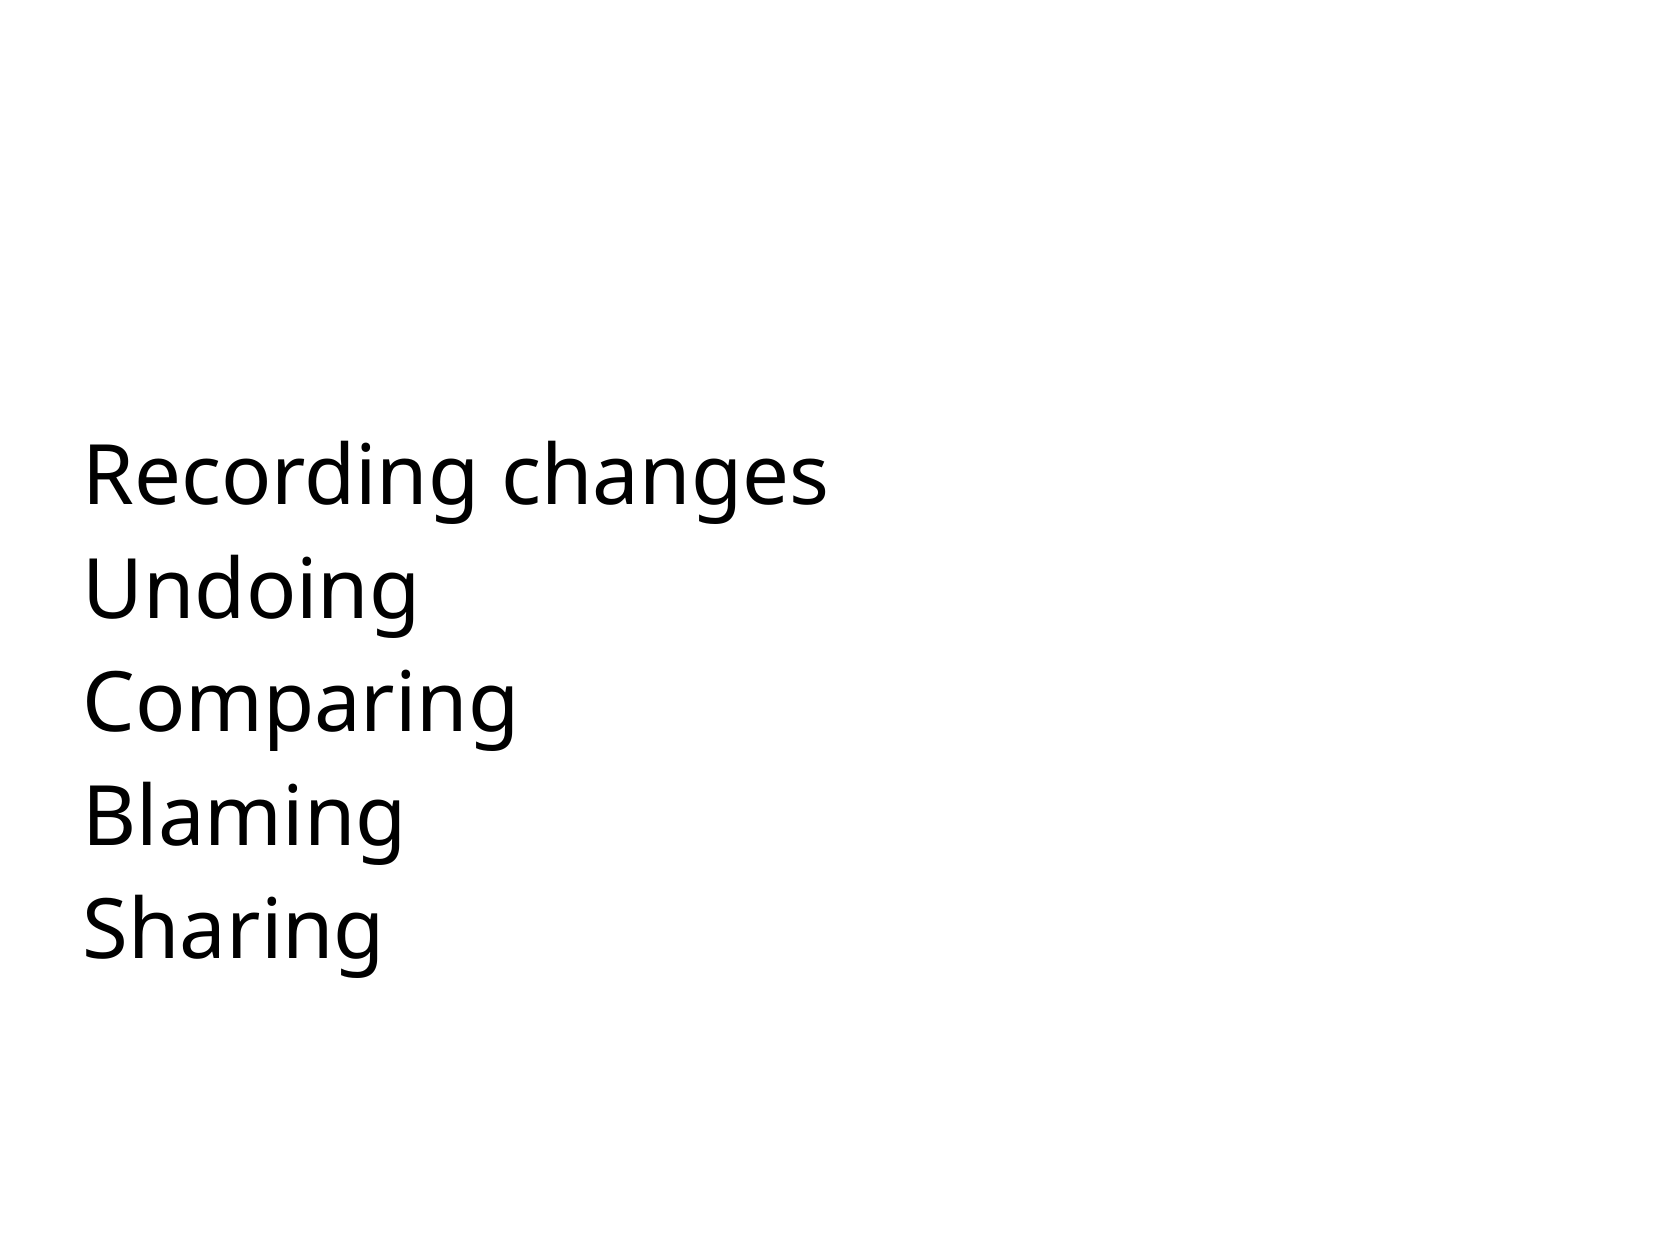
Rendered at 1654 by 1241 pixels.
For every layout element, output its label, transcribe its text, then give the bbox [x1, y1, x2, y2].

subtitle Recording changes Undoing Comparing Blaming Sharing [82, 297, 1571, 1102]
